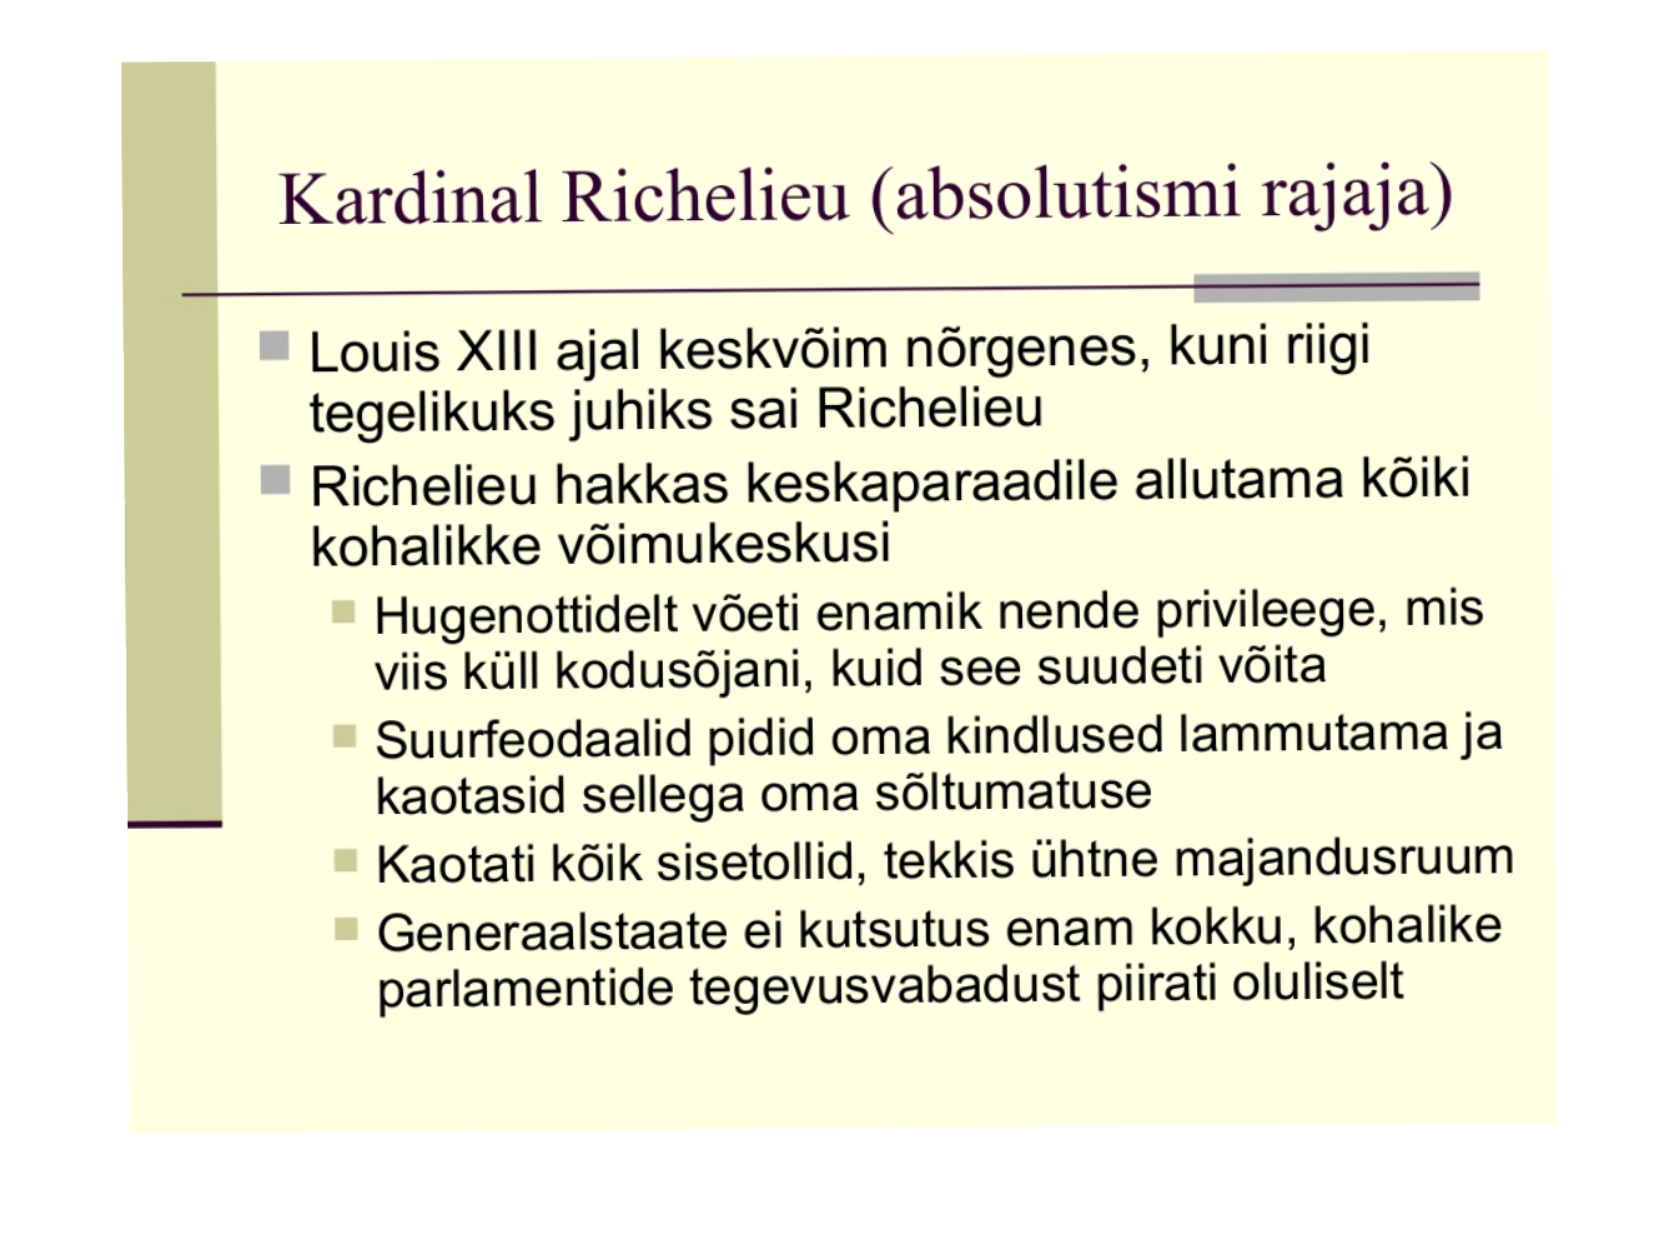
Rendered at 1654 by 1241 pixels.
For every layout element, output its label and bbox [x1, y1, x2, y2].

picture [120, 49, 1558, 1134]
